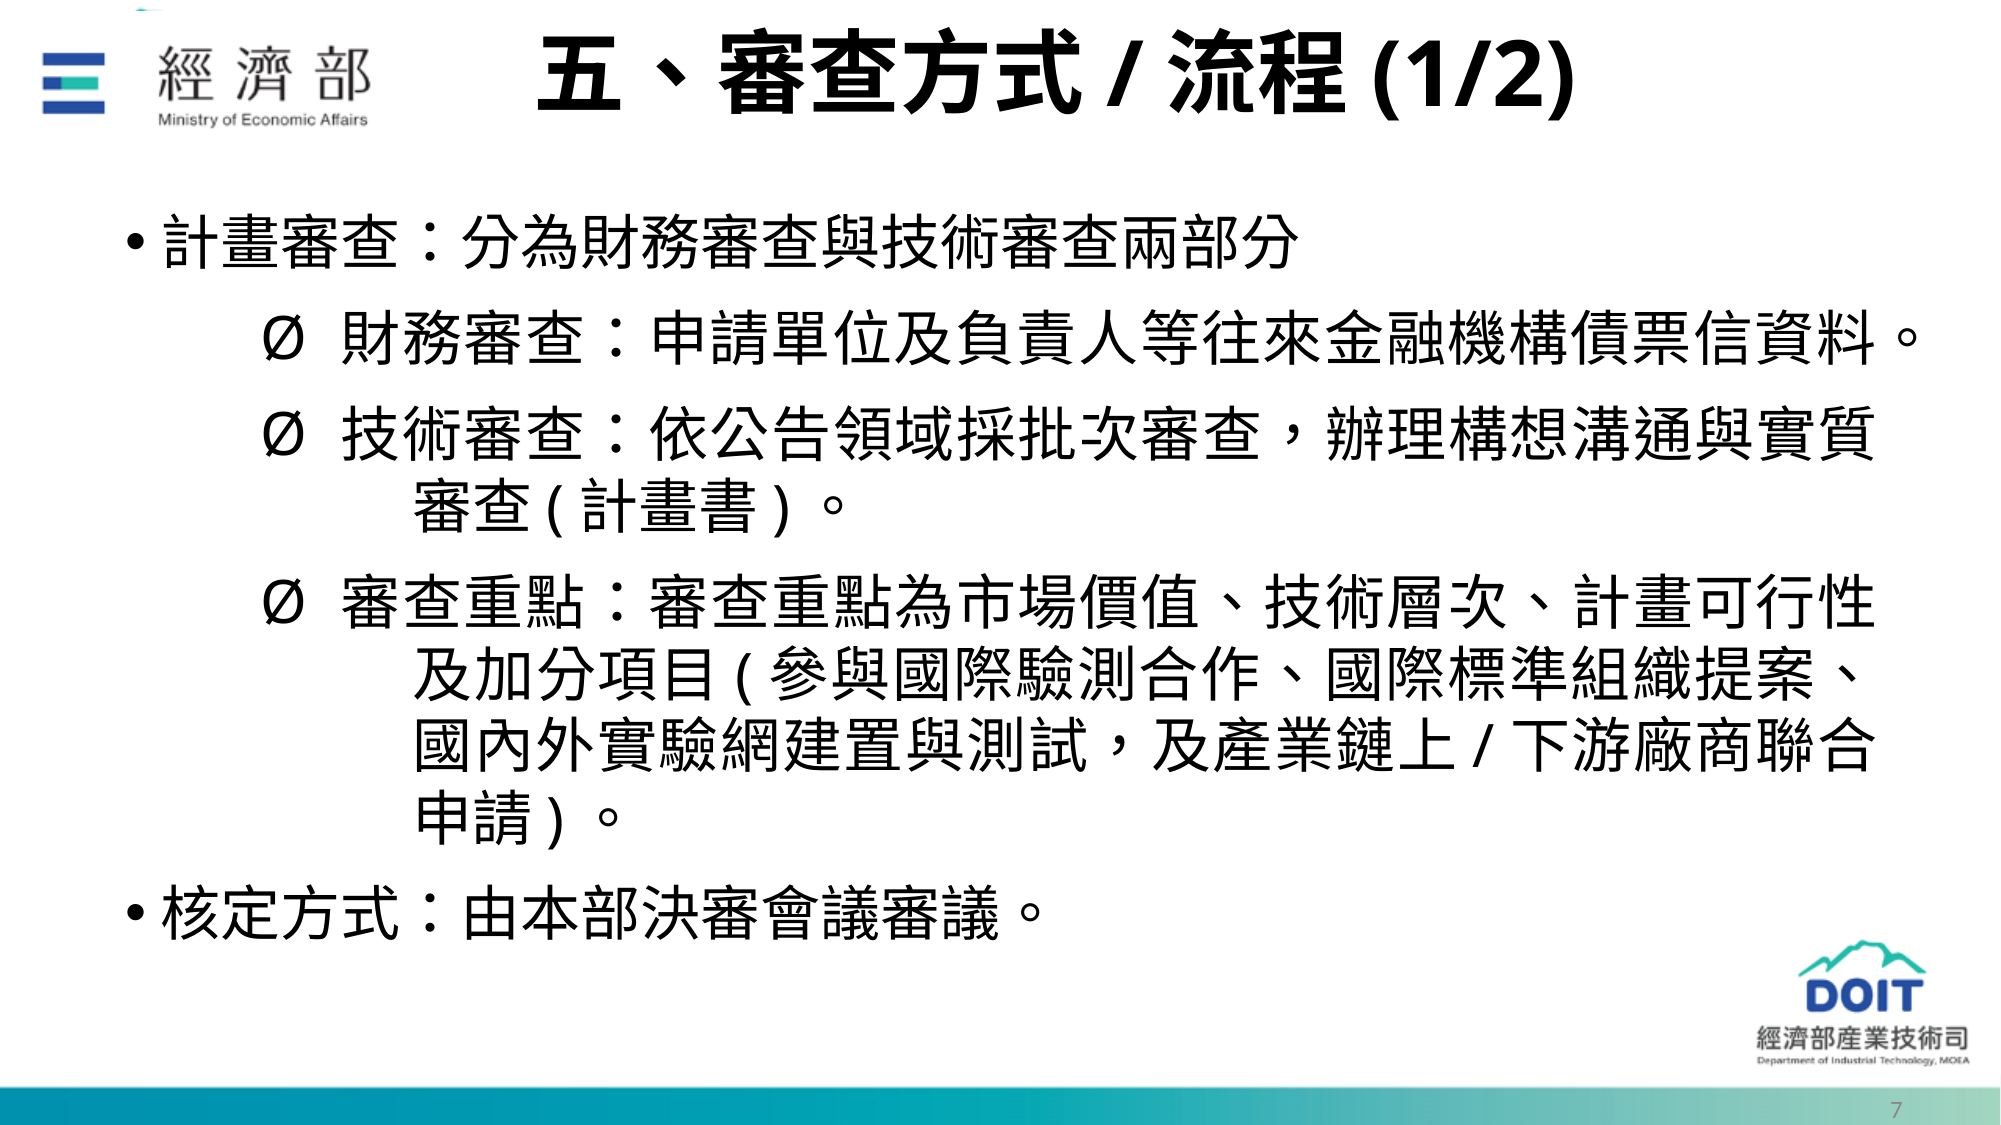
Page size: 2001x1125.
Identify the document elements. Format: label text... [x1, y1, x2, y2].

list 計畫審查：分為財務審查與技術審查兩部分 財務審查：申請單位及負責人等往來金融機構債票信資料。 技術審查：依公告領域採批次審查，辦理構想溝通與實質審查(計畫書)。 審查重點：審查重點為市場價值、技術層次、計畫可行性及加分項目(參與國際驗測合作、國際標準組織提案、國內外實驗網建置與測試，及產業鏈上/下游廠商聯合申請)。 核定方式：由本部決審會議審議。 [109, 197, 1893, 1010]
title 五、審查方式/流程(1/2) [109, 0, 2000, 155]
